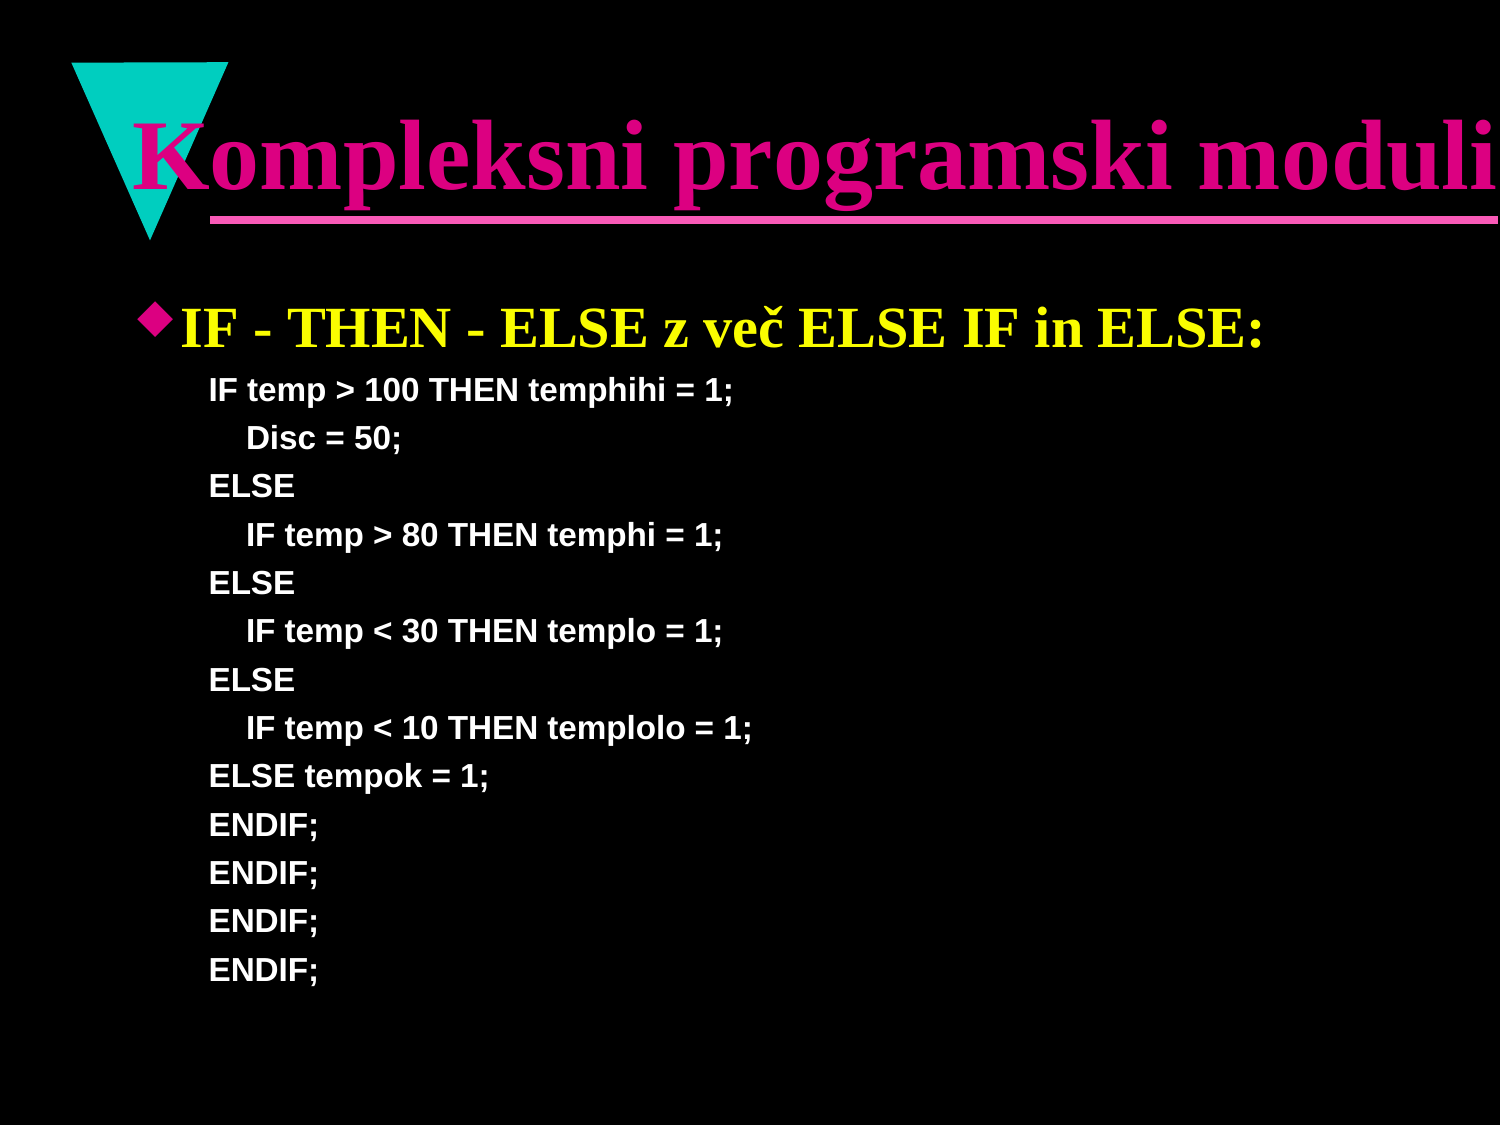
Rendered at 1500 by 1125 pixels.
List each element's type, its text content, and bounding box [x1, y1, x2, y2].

title Kompleksni programski moduli [117, 63, 1500, 251]
list IF - THEN - ELSE z več ELSE IF in ELSE: IF temp > 100 THEN temphihi = 1; Disc = 50; ELSE IF temp > 80 THEN temphi = 1; ELSE IF temp < 30 THEN templo = 1; ELSE IF temp < 10 THEN templolo = 1; ELSE tempok = 1; ENDIF; ENDIF; ENDIF; ENDIF; [118, 289, 1450, 997]
